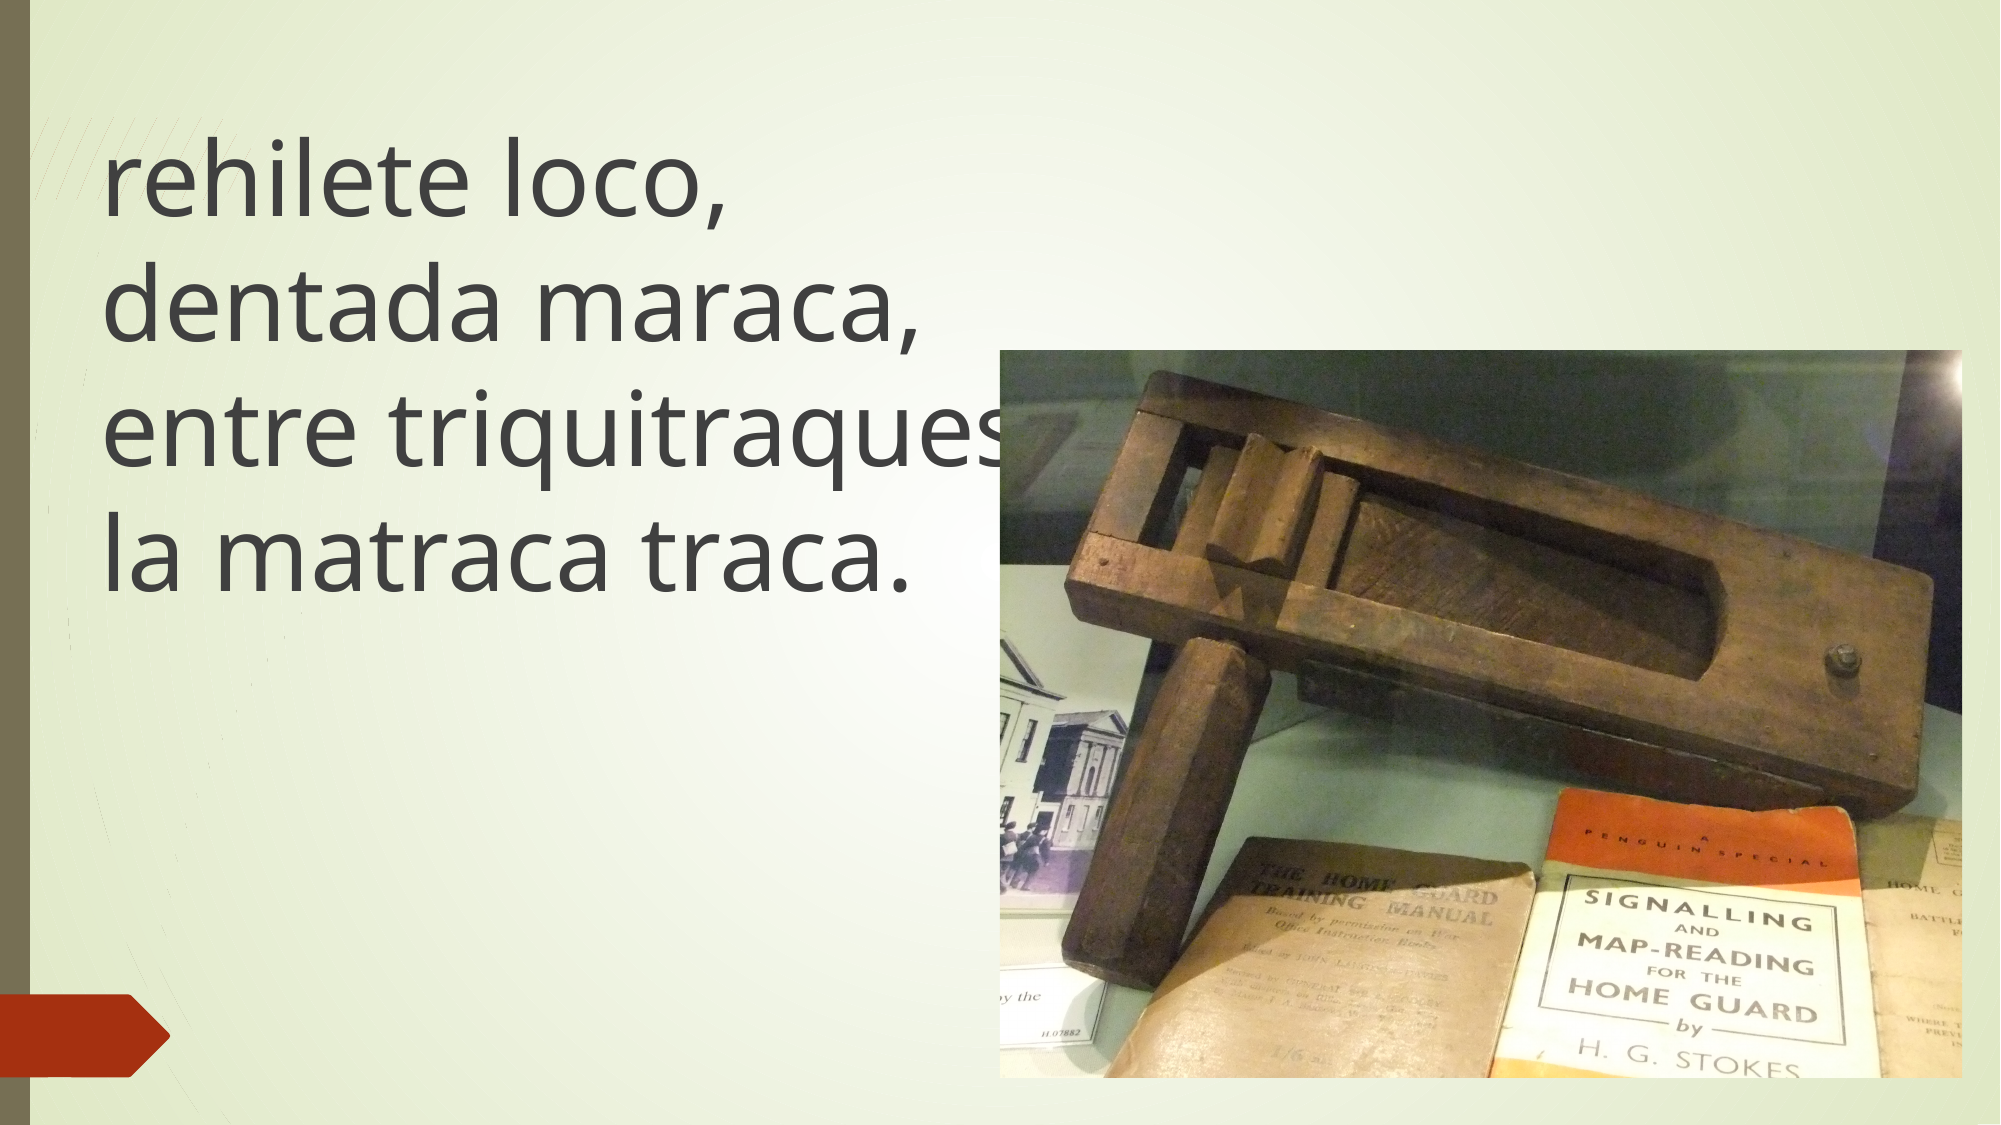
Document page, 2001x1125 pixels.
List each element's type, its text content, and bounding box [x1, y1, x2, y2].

list rehilete loco, dentada maraca, entre triquitraques la matraca traca. [85, 104, 1048, 721]
text_box [0, 0, 2000, 1125]
picture [999, 350, 1963, 1078]
